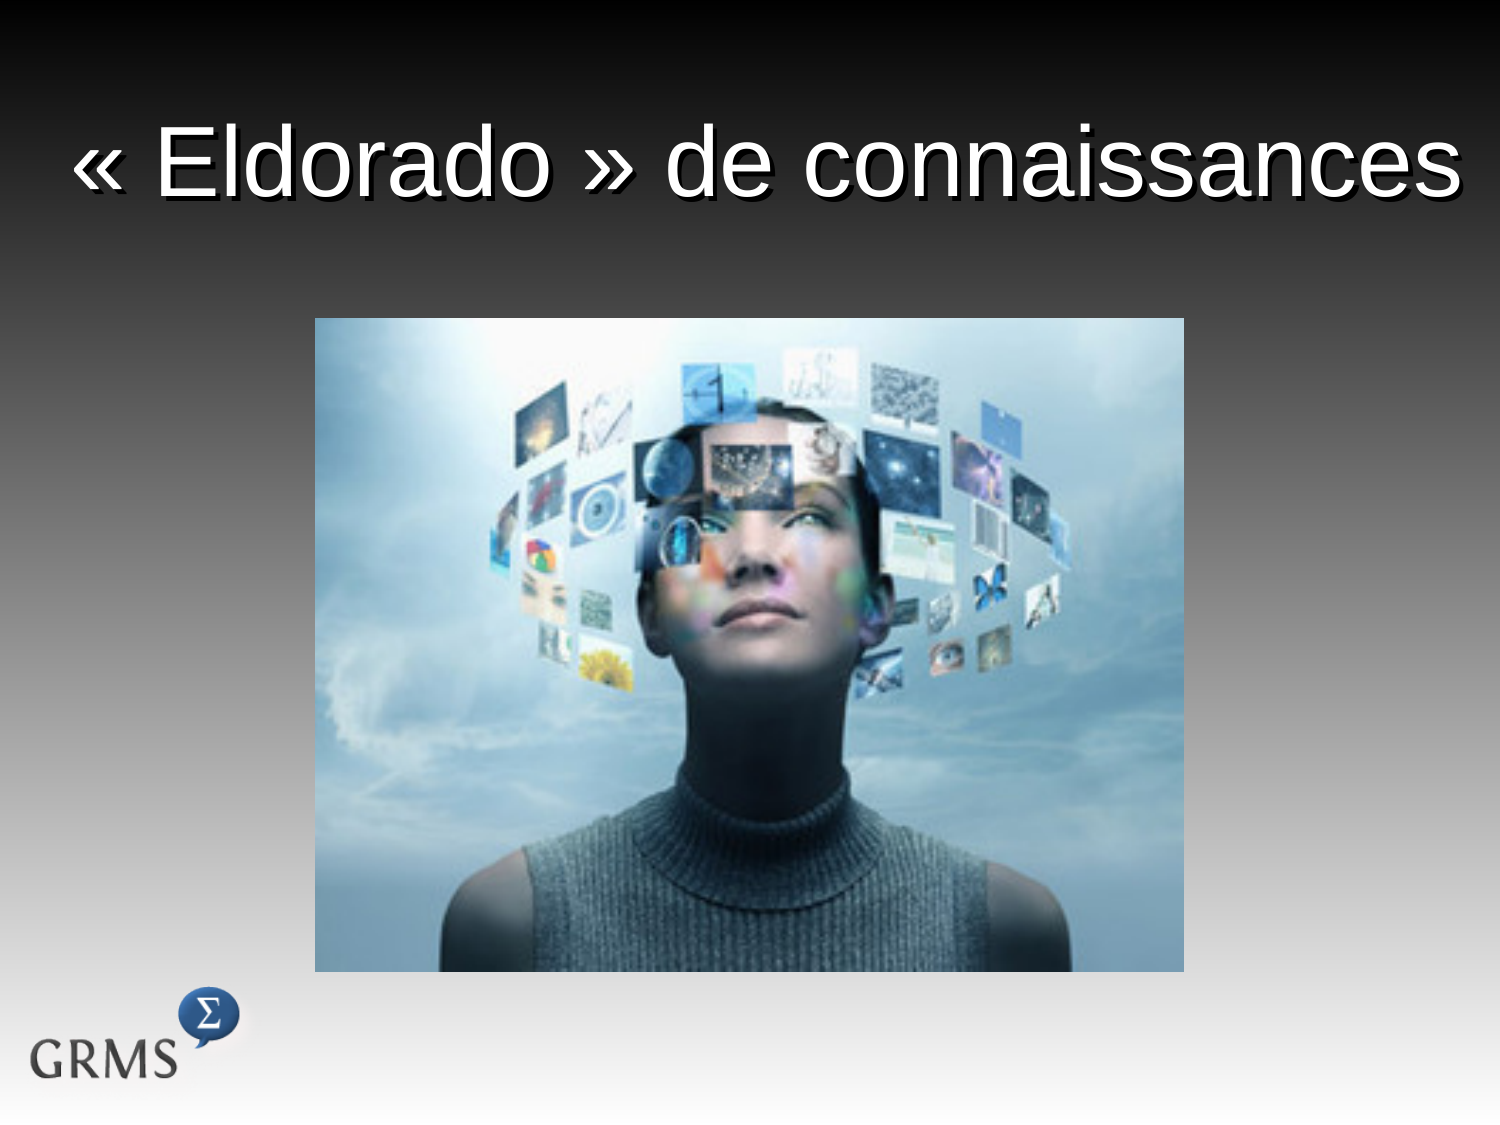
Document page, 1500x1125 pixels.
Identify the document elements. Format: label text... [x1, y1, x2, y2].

picture [315, 318, 1184, 972]
picture [16, 974, 267, 1107]
title « Eldorado » de connaissances [70, 59, 1465, 260]
